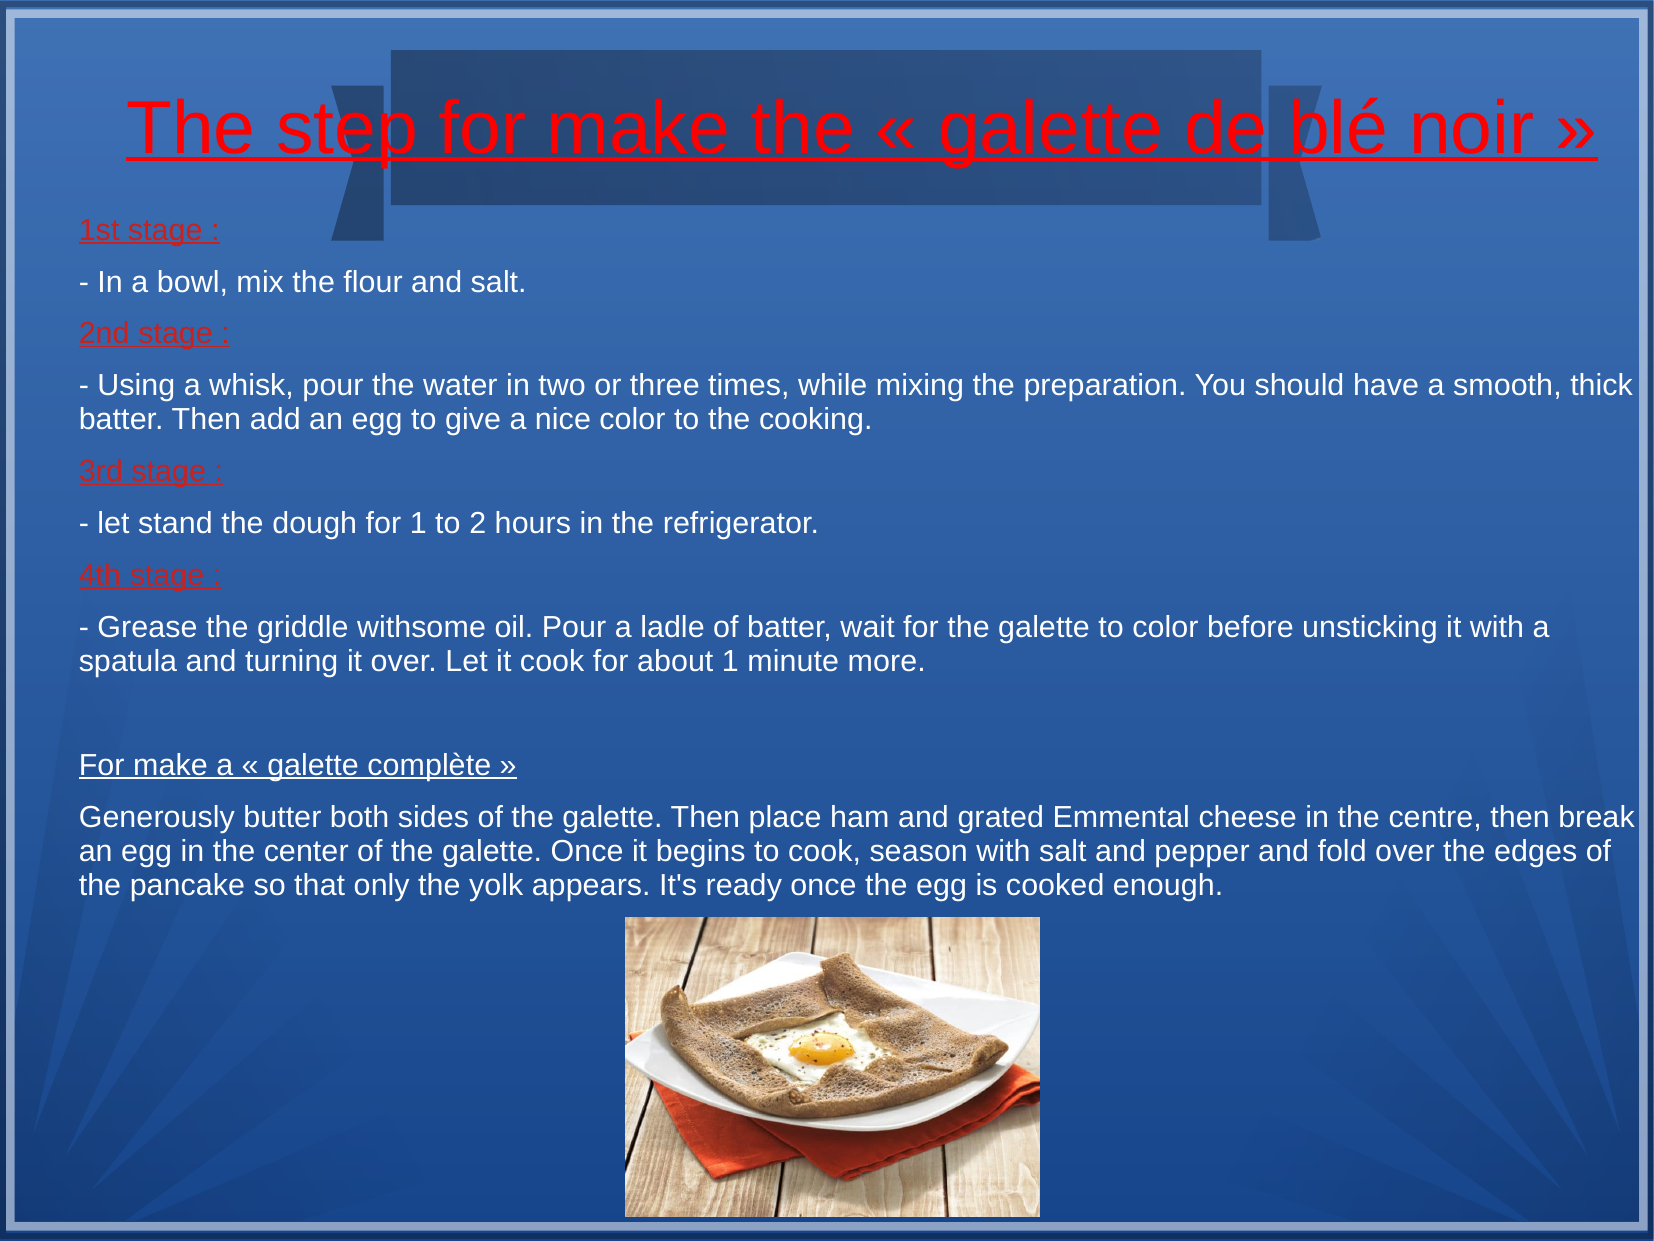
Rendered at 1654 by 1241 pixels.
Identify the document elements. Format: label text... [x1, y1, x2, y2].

list 1st stage : - In a bowl, mix the flour and salt. 2nd stage : - Using a whisk, pour the water in two or three times, while mixing the preparation. You should have a smooth, thick batter. Then add an egg to give a nice color to the cooking. 3rd stage : - let stand the dough for 1 to 2 hours in the refrigerator. 4th stage : - Grease the griddle withsome oil. Pour a ladle of batter, wait for the galette to color before unsticking it with a spatula and turning it over. Let it cook for about 1 minute more. For make a « galette complète » Generously butter both sides of the galette. Then place ham and grated Emmental cheese in the centre, then break an egg in the center of the galette. Once it begins to cook, season with salt and pepper and fold over the edges of the pancake so that only the yolk appears. It's ready once the egg is cooked enough. [35, 212, 1654, 910]
picture [625, 917, 1040, 1217]
title The step for make the « galette de blé noir » [118, 23, 1607, 212]
